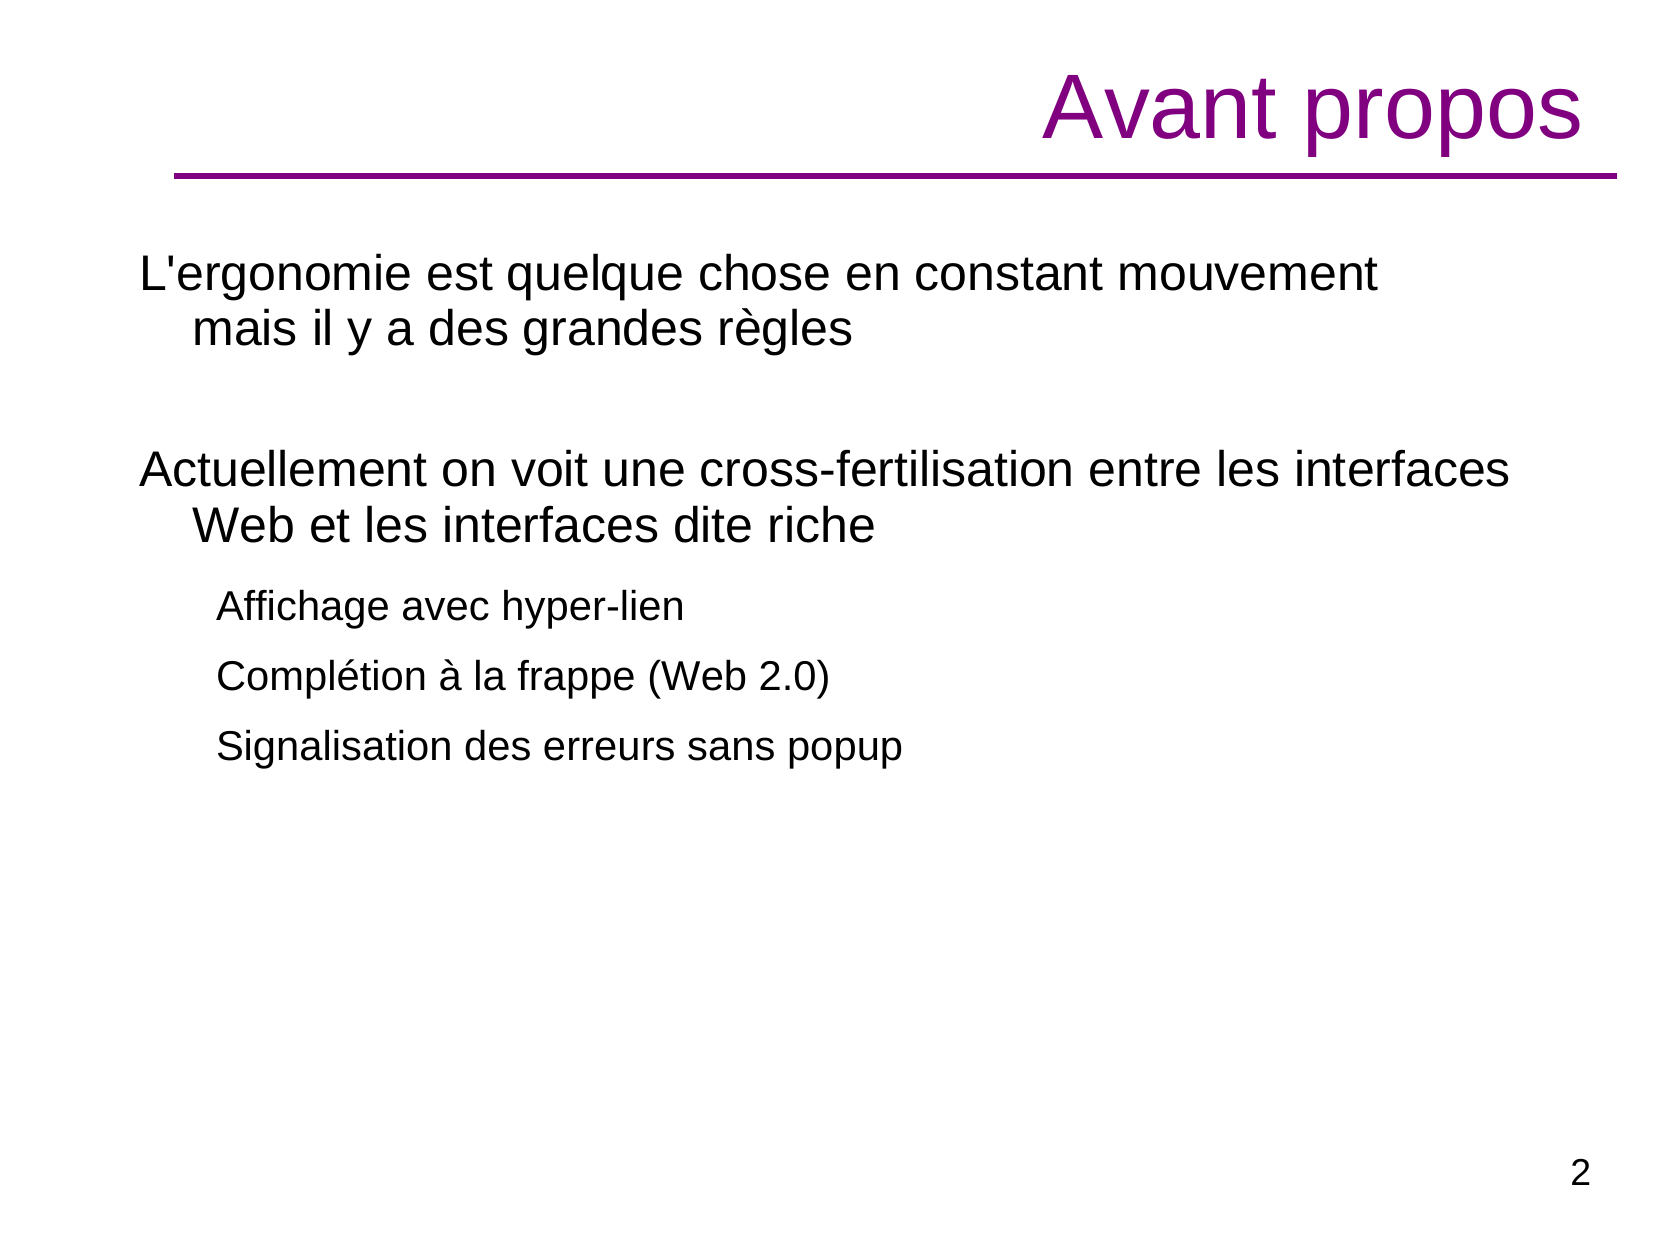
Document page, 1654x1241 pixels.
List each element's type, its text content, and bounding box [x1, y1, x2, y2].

title Avant propos [84, 39, 1584, 176]
list L'ergonomie est quelque chose en constant mouvement mais il y a des grandes règles Actuellement on voit une cross-fertilisation entre les interfaces Web et les interfaces dite riche Affichage avec hyper-lien Complétion à la frappe (Web 2.0) Signalisation des erreurs sans popup [121, 244, 1534, 1162]
